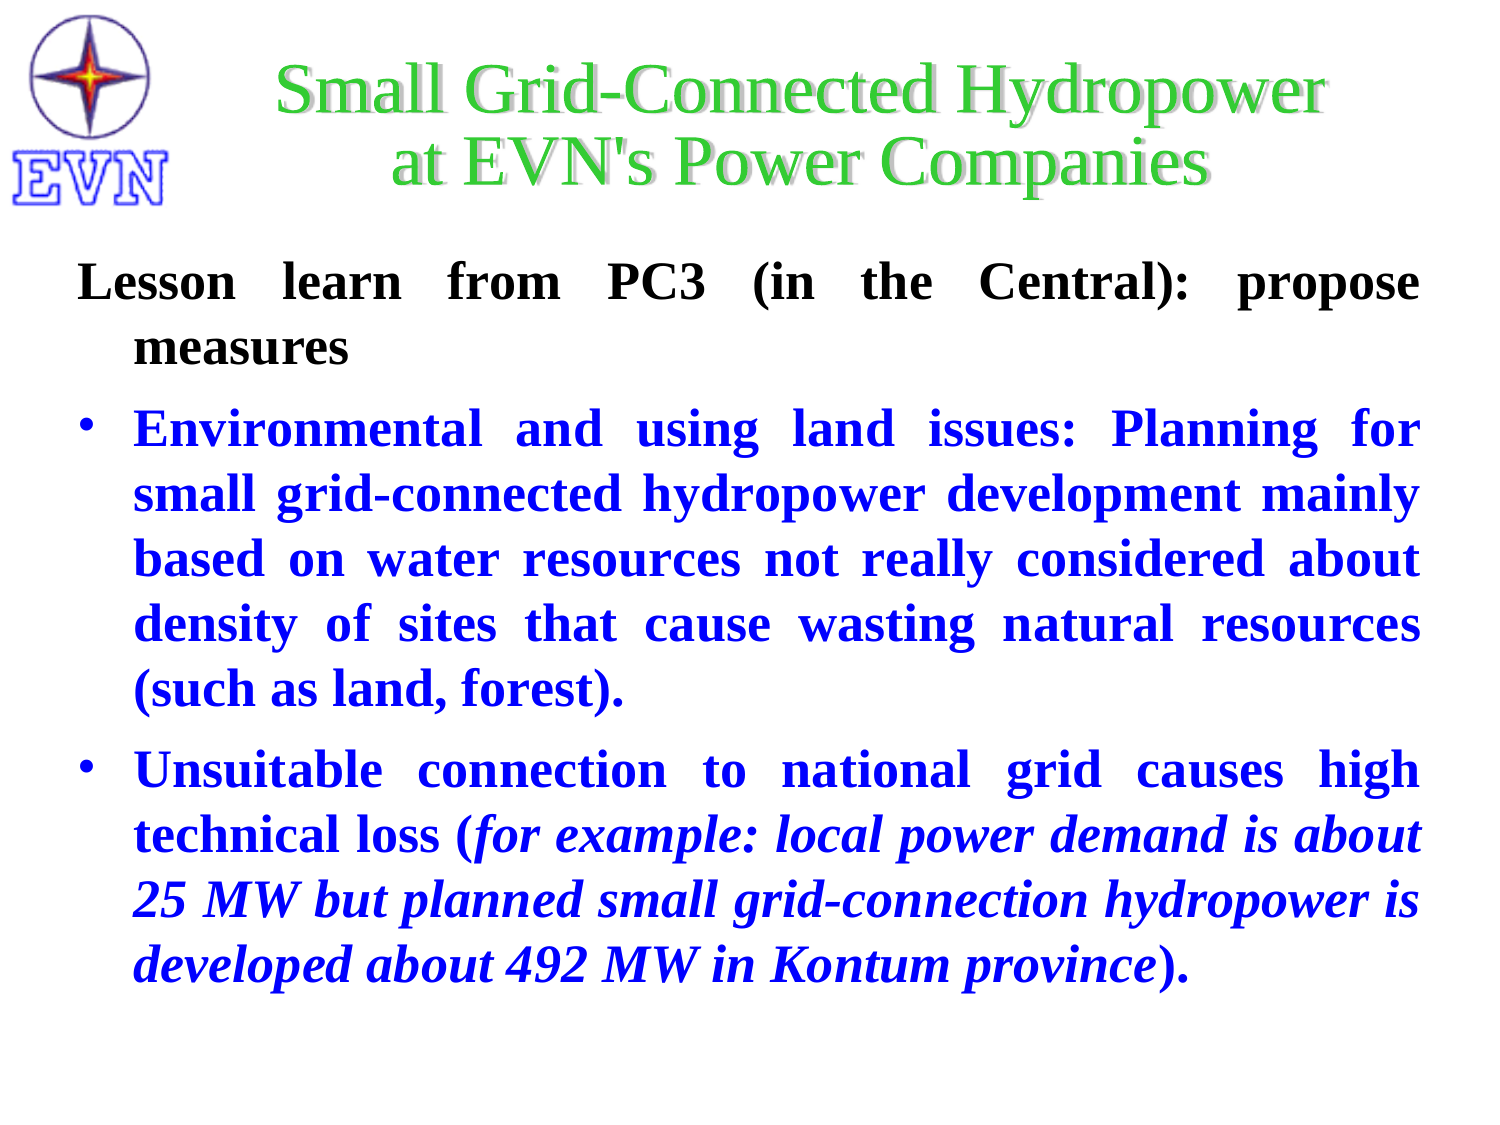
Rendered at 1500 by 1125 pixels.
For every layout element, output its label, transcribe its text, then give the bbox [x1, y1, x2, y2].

text_box Small Grid-Connected Hydropower at EVN's Power Companies [1108, 78, 1141, 114]
text_box Small Grid-Connected Hydropower at EVN's Power Companies [1022, 150, 1056, 200]
text_box Small Grid-Connected Hydropower at EVN's Power Companies [463, 137, 503, 185]
text_box Small Grid-Connected Hydropower at EVN's Power Companies [1144, 78, 1177, 128]
text_box Small Grid-Connected Hydropower at EVN's Power Companies [1009, 79, 1045, 129]
text_box Small Grid-Connected Hydropower at EVN's Power Companies [466, 64, 515, 114]
text_box Small Grid-Connected Hydropower at EVN's Power Companies [507, 137, 559, 186]
text_box Small Grid-Connected Hydropower at EVN's Power Companies [1092, 150, 1127, 185]
text_box Small Grid-Connected Hydropower at EVN's Power Companies [746, 78, 781, 113]
text_box Small Grid-Connected Hydropower at EVN's Power Companies [563, 62, 598, 114]
text_box Small Grid-Connected Hydropower at EVN's Power Companies [966, 150, 1021, 185]
text_box Small Grid-Connected Hydropower at EVN's Power Companies [902, 62, 936, 114]
text_box Small Grid-Connected Hydropower at EVN's Power Companies [625, 64, 668, 114]
text_box Small Grid-Connected Hydropower at EVN's Power Companies [930, 150, 962, 186]
text_box Small Grid-Connected Hydropower at EVN's Power Companies [1182, 78, 1214, 114]
text_box Small Grid-Connected Hydropower at EVN's Power Companies [1216, 79, 1270, 114]
text_box Small Grid-Connected Hydropower at EVN's Power Companies [278, 64, 310, 114]
text_box Lesson learn from PC3 (in the Central): propose measures Environmental and using land issues: Planning for small grid-connected hydropower development mainly based on water resources not really considered about density of sites that cause wasting natural resources (such as land, forest). Unsuitable connection to national grid causes high technical loss (for example: local power demand is about 25 MW but planned small grid-connection hydropower is developed about 492 MW in Kontum province). [62, 237, 1438, 1002]
picture [0, 0, 179, 223]
text_box Small Grid-Connected Hydropower at EVN's Power Companies [881, 136, 924, 186]
text_box Small Grid-Connected Hydropower at EVN's Power Companies [1047, 62, 1081, 114]
text_box Small Grid-Connected Hydropower at EVN's Power Companies [674, 137, 711, 185]
text_box Small Grid-Connected Hydropower at EVN's Power Companies [709, 78, 744, 113]
text_box Small Grid-Connected Hydropower at EVN's Power Companies [716, 150, 748, 186]
text_box Small Grid-Connected Hydropower at EVN's Power Companies [561, 137, 611, 185]
text_box Small Grid-Connected Hydropower at EVN's Power Companies [315, 78, 371, 113]
text_box Small Grid-Connected Hydropower at EVN's Power Companies [674, 78, 706, 114]
text_box Small Grid-Connected Hydropower at EVN's Power Companies [957, 65, 1006, 113]
text_box Small Grid-Connected Hydropower at EVN's Power Companies [750, 151, 804, 186]
